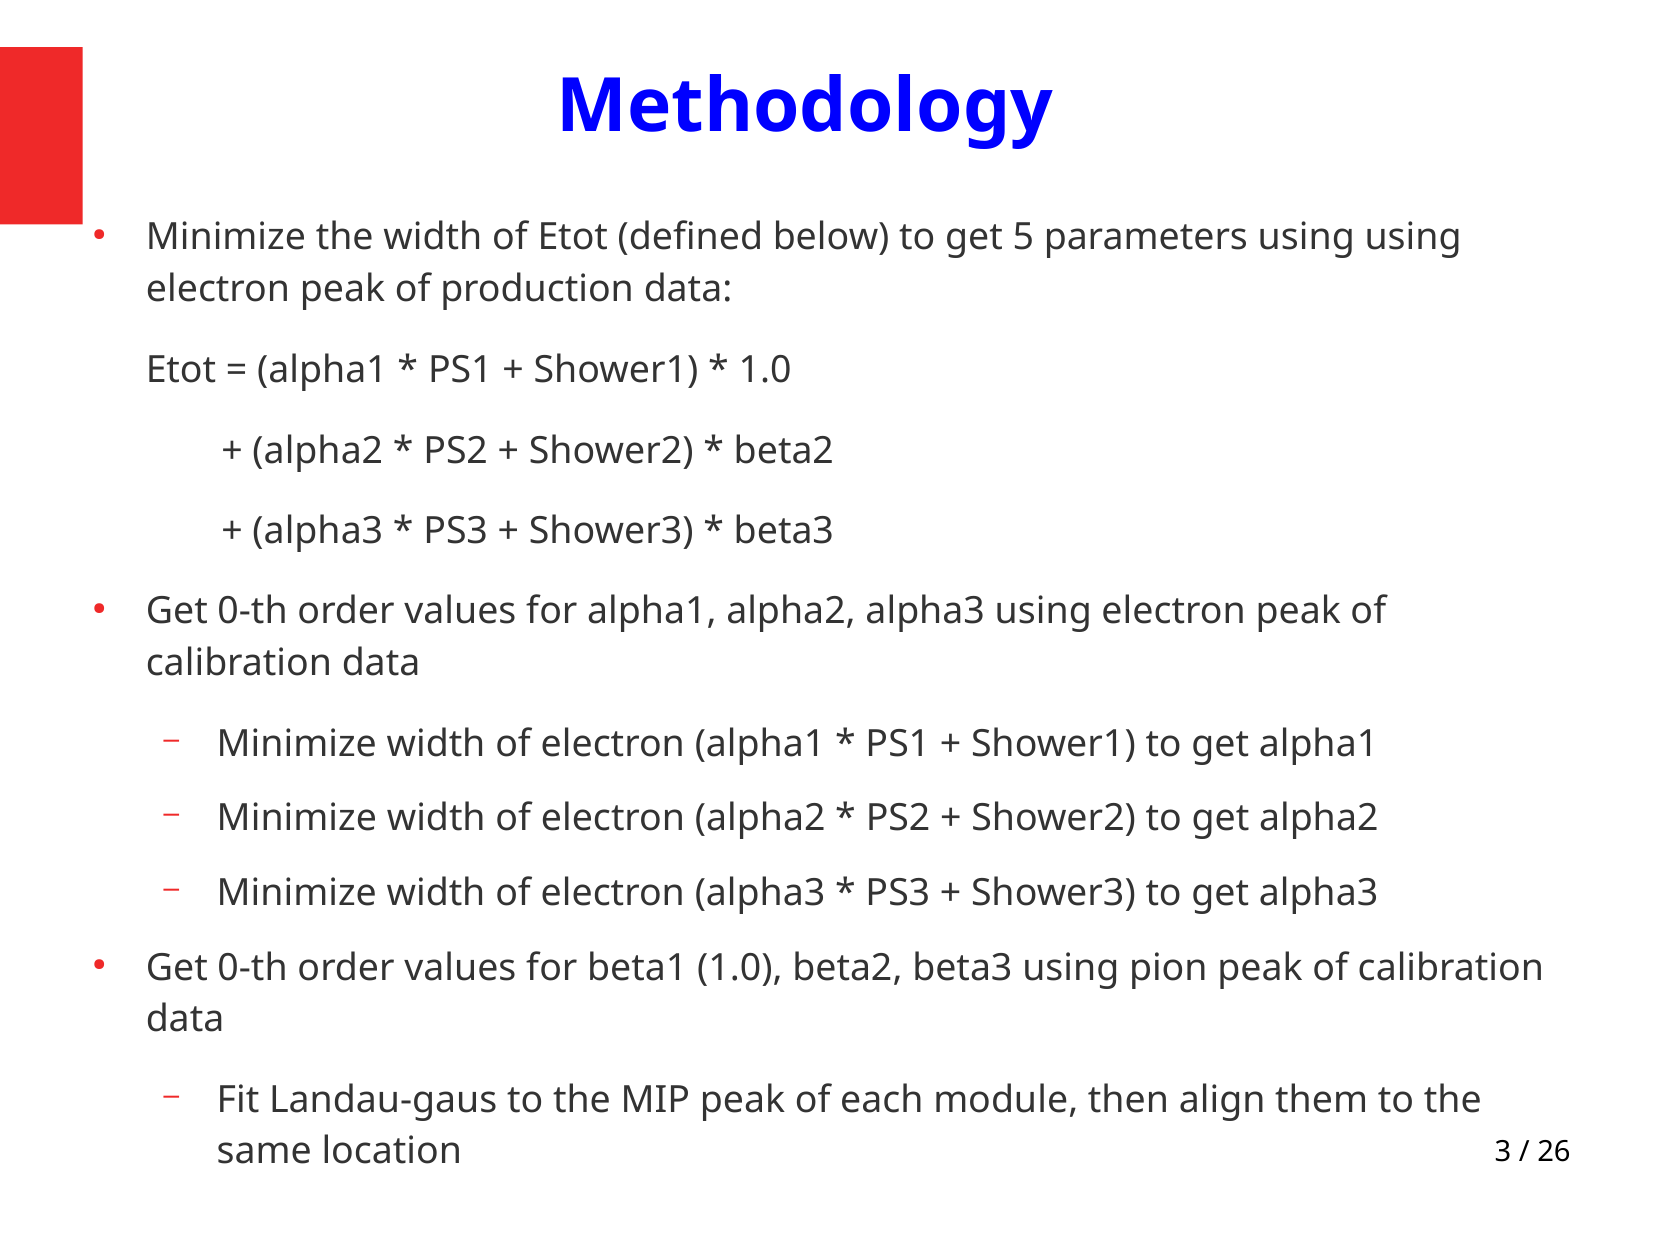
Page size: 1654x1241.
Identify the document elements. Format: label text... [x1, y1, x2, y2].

title Methodology [88, 51, 1542, 154]
list Minimize the width of Etot (defined below) to get 5 parameters using using electron peak of production data: Etot = (alpha1 * PS1 + Shower1) * 1.0 + (alpha2 * PS2 + Shower2) * beta2 + (alpha3 * PS3 + Shower3) * beta3 Get 0-th order values for alpha1, alpha2, alpha3 using electron peak of calibration data Minimize width of electron (alpha1 * PS1 + Shower1) to get alpha1 Minimize width of electron (alpha2 * PS2 + Shower2) to get alpha2 Minimize width of electron (alpha3 * PS3 + Shower3) to get alpha3 Get 0-th order values for beta1 (1.0), beta2, beta3 using pion peak of calibration data Fit Landau-gaus to the MIP peak of each module, then align them to the same location [75, 210, 1576, 1111]
